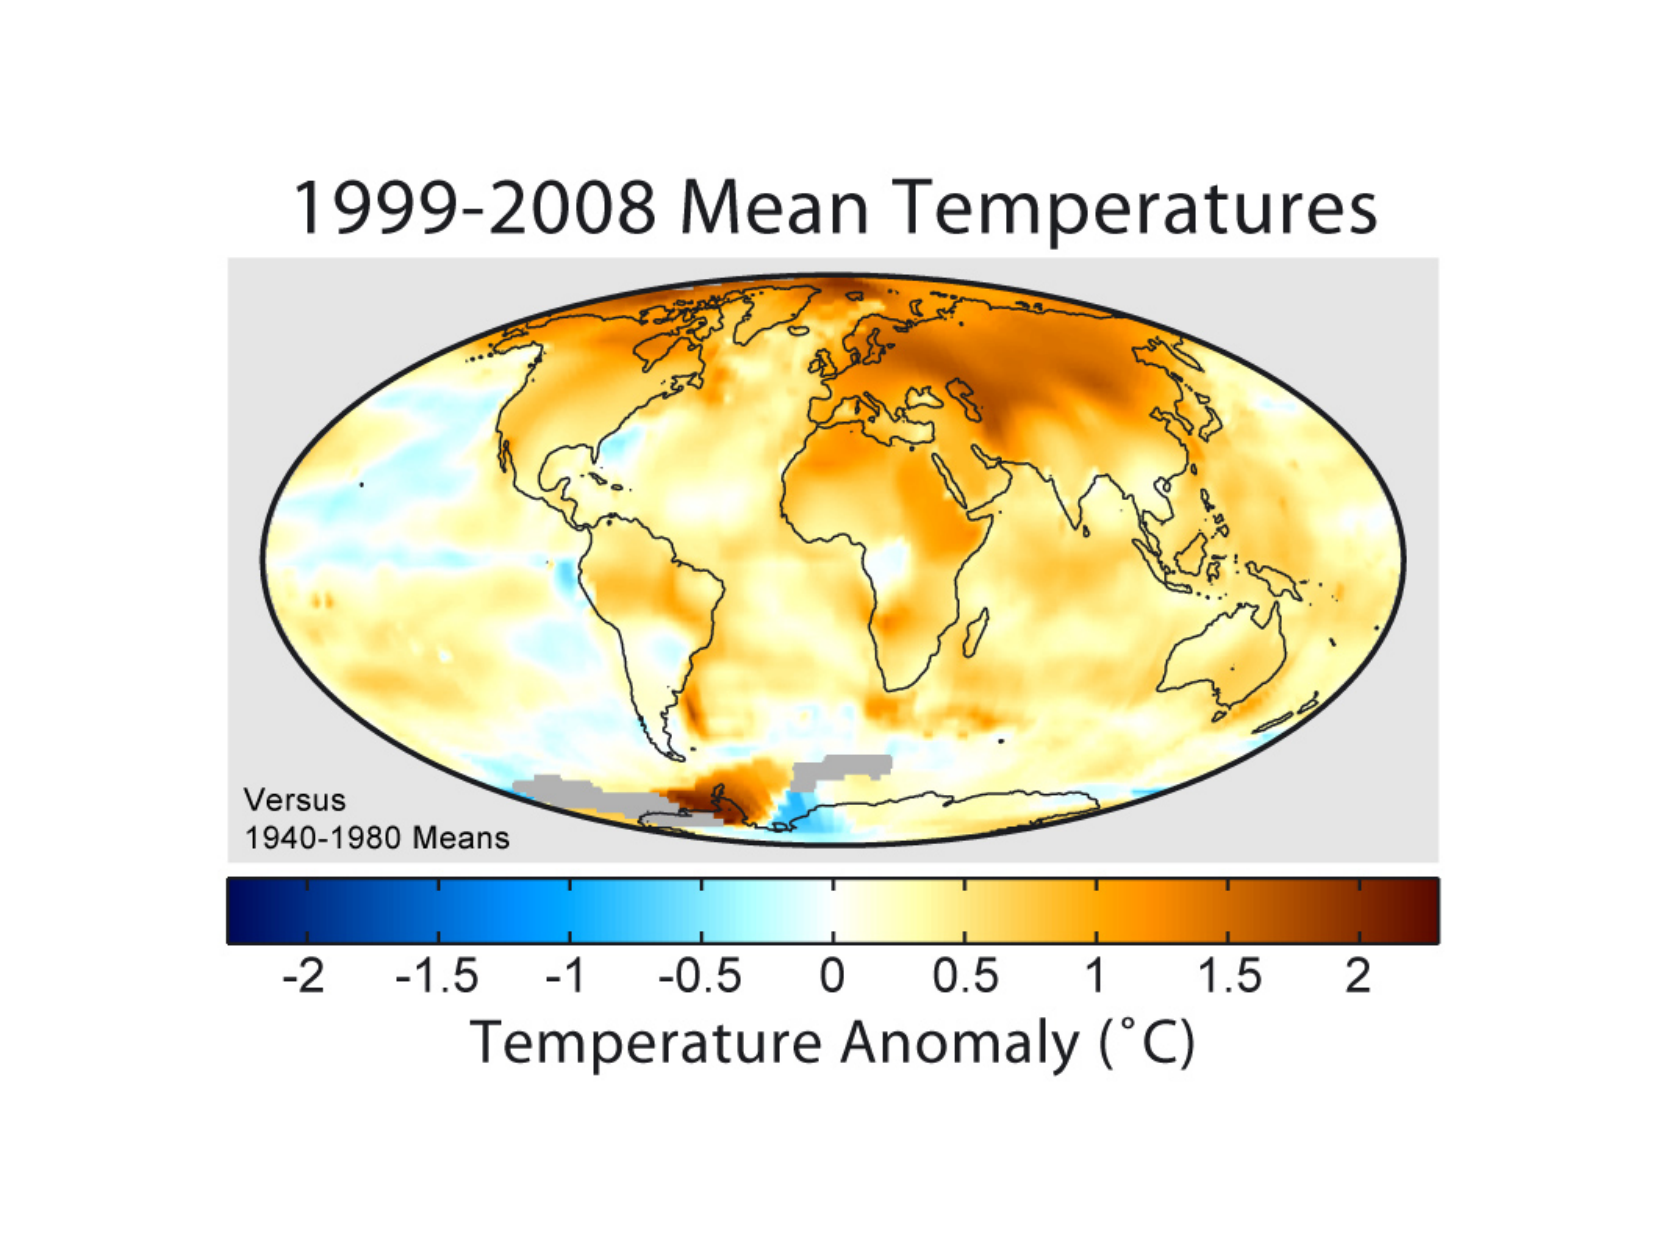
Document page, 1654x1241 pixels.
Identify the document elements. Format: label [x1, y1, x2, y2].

picture [206, 156, 1457, 1088]
